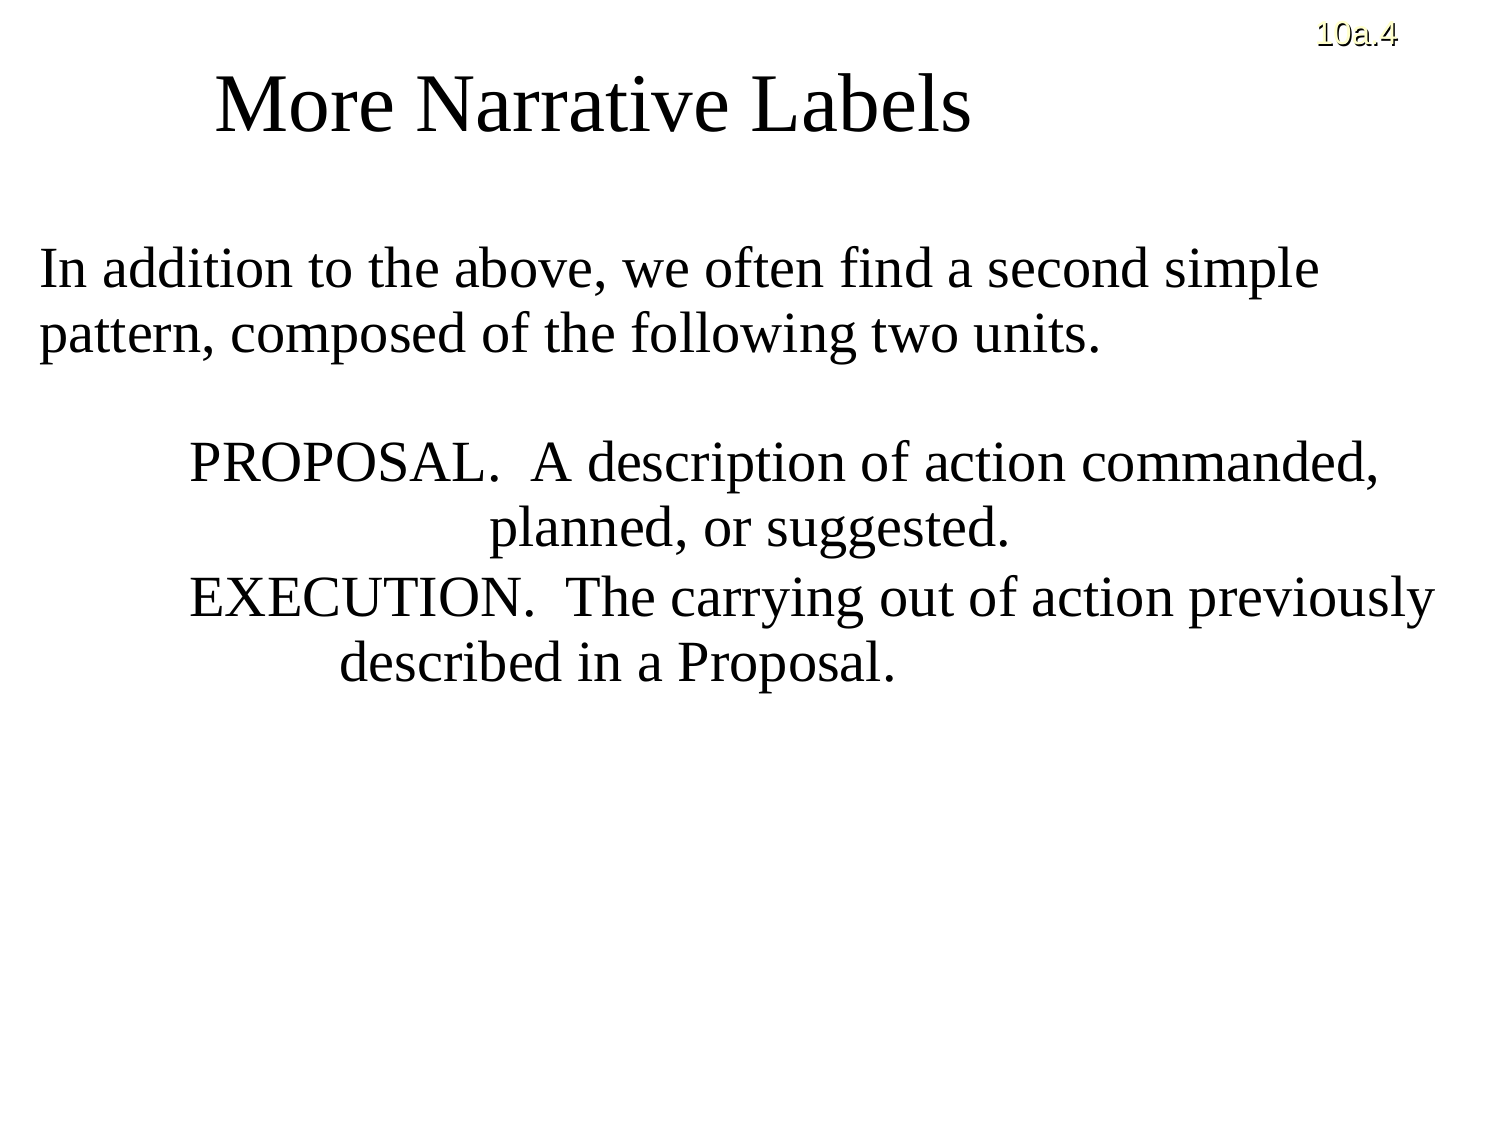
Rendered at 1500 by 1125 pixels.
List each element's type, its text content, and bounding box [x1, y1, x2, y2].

text_box In addition to the above, we often find a second simple pattern, composed of the following two units. PROPOSAL. A description of action commanded, planned, or suggested. EXECUTION. The carrying out of action previously described in a Proposal. [24, 228, 1500, 874]
text_box 10a.4 [1299, 7, 1488, 60]
text_box More Narrative Labels [199, 49, 1000, 158]
